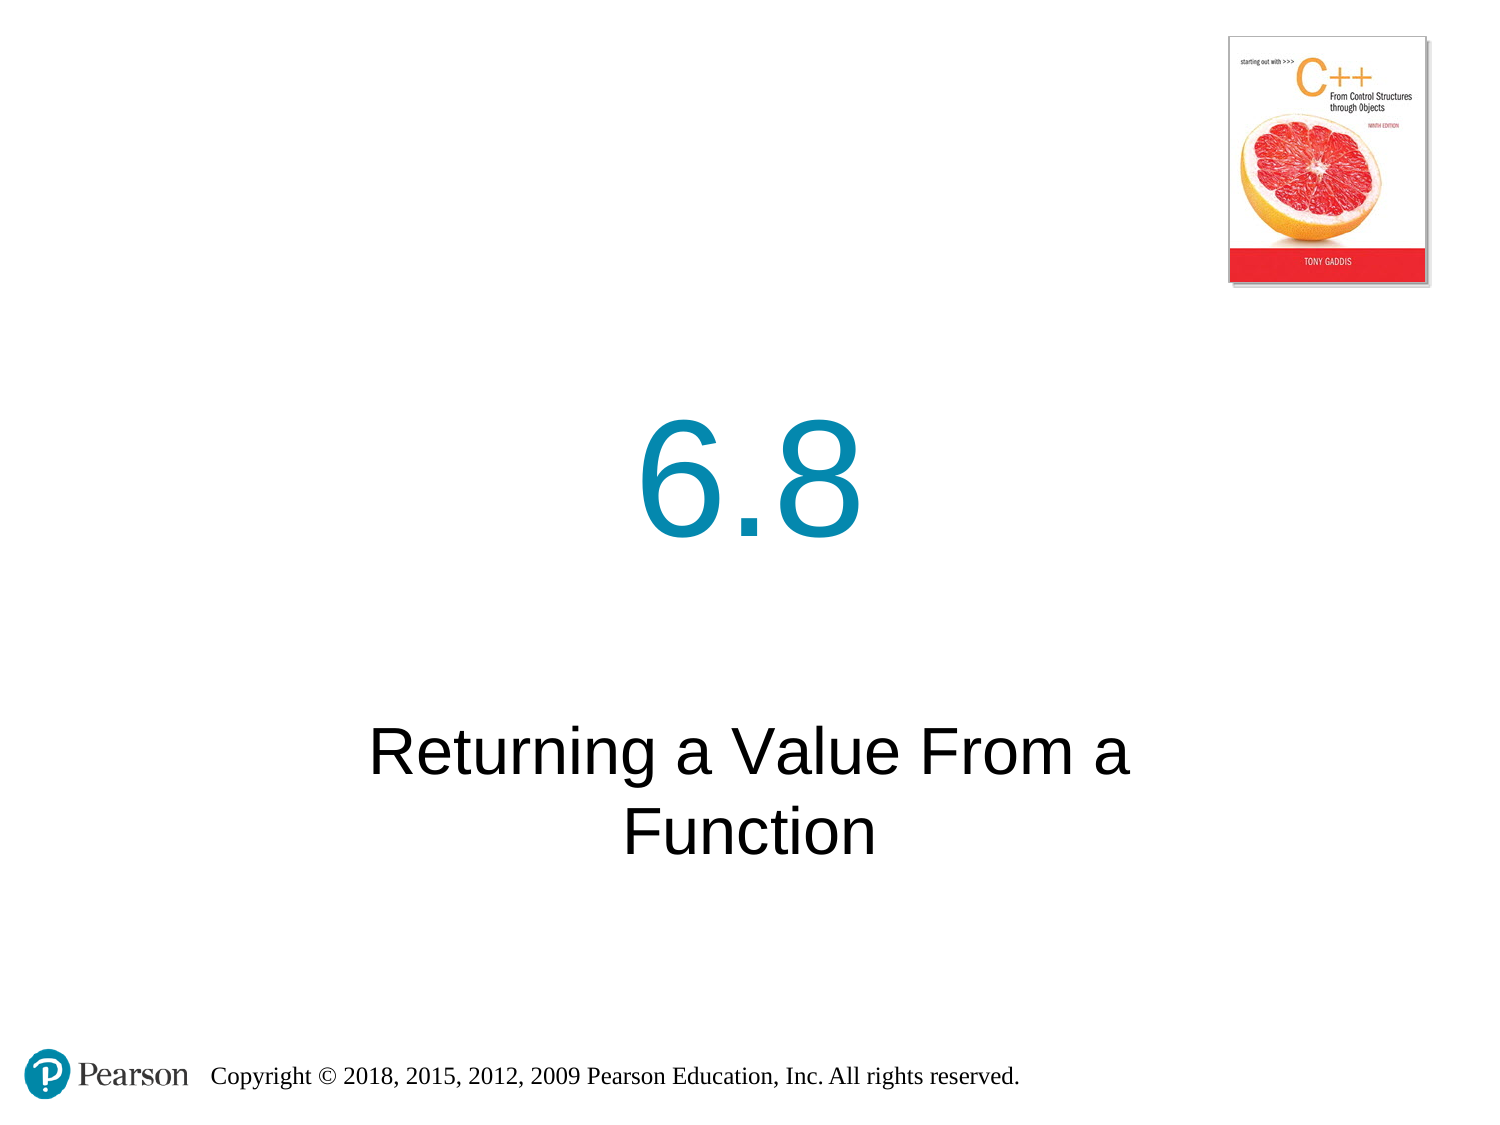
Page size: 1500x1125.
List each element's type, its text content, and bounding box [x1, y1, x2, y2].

subtitle Returning a Value From a Function [225, 699, 1276, 988]
title 6.8 [112, 349, 1388, 591]
